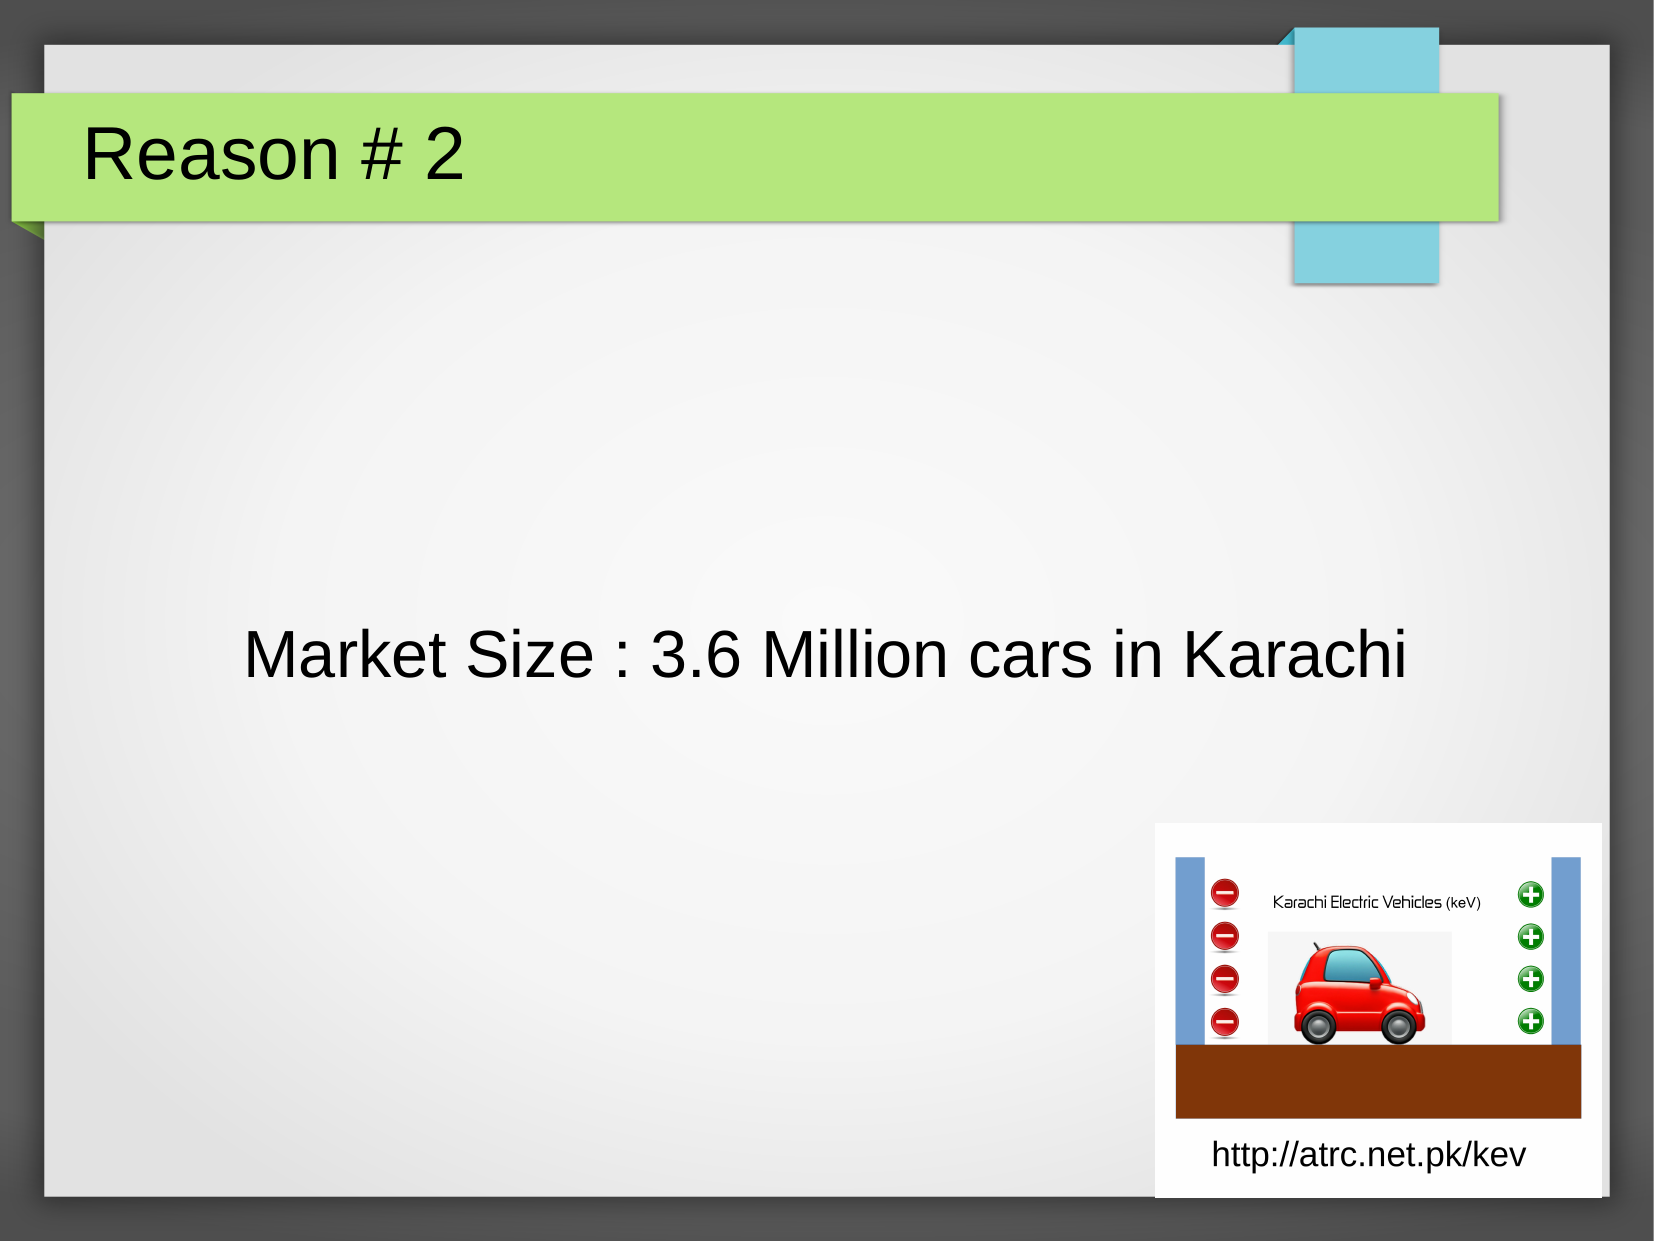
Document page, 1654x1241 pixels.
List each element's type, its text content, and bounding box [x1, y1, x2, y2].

title Reason # 2 [82, 94, 1264, 213]
subtitle Market Size : 3.6 Million cars in Karachi [82, 295, 1571, 1015]
picture [0, 0, 1654, 1241]
